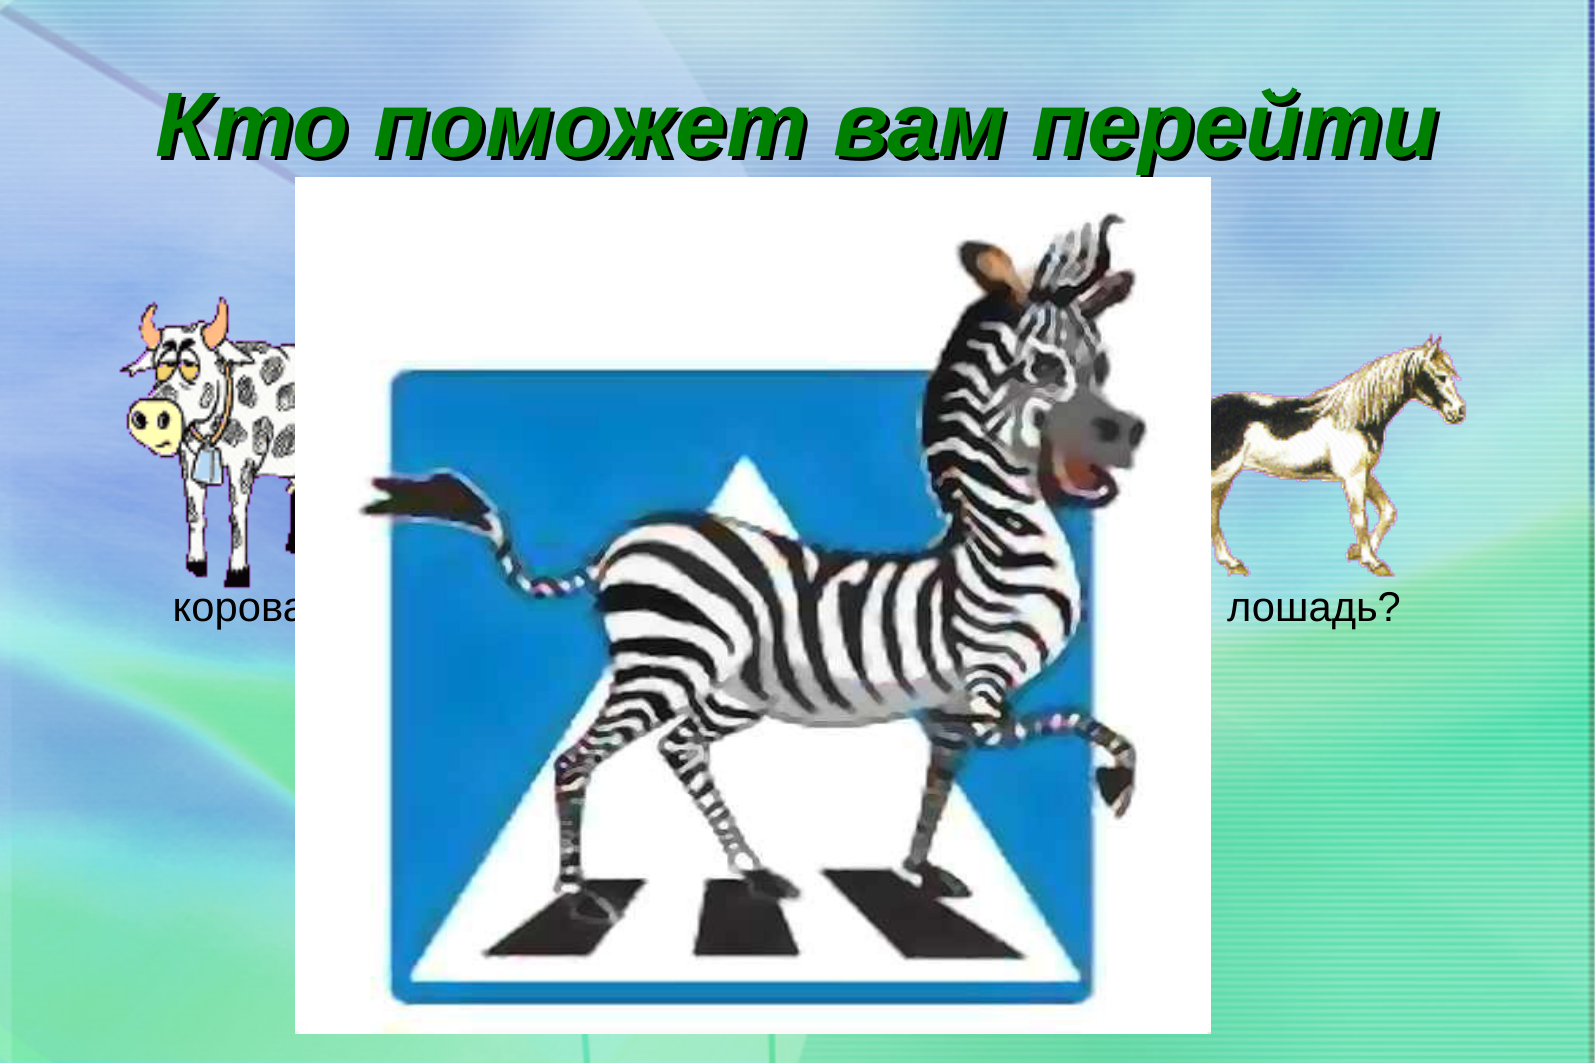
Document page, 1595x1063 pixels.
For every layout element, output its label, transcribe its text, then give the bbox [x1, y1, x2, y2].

picture [118, 177, 1495, 1034]
text_box лошадь? [1211, 576, 1447, 638]
text_box корова? [118, 576, 295, 638]
title Кто поможет вам перейти через дорогу? [117, 64, 1479, 270]
